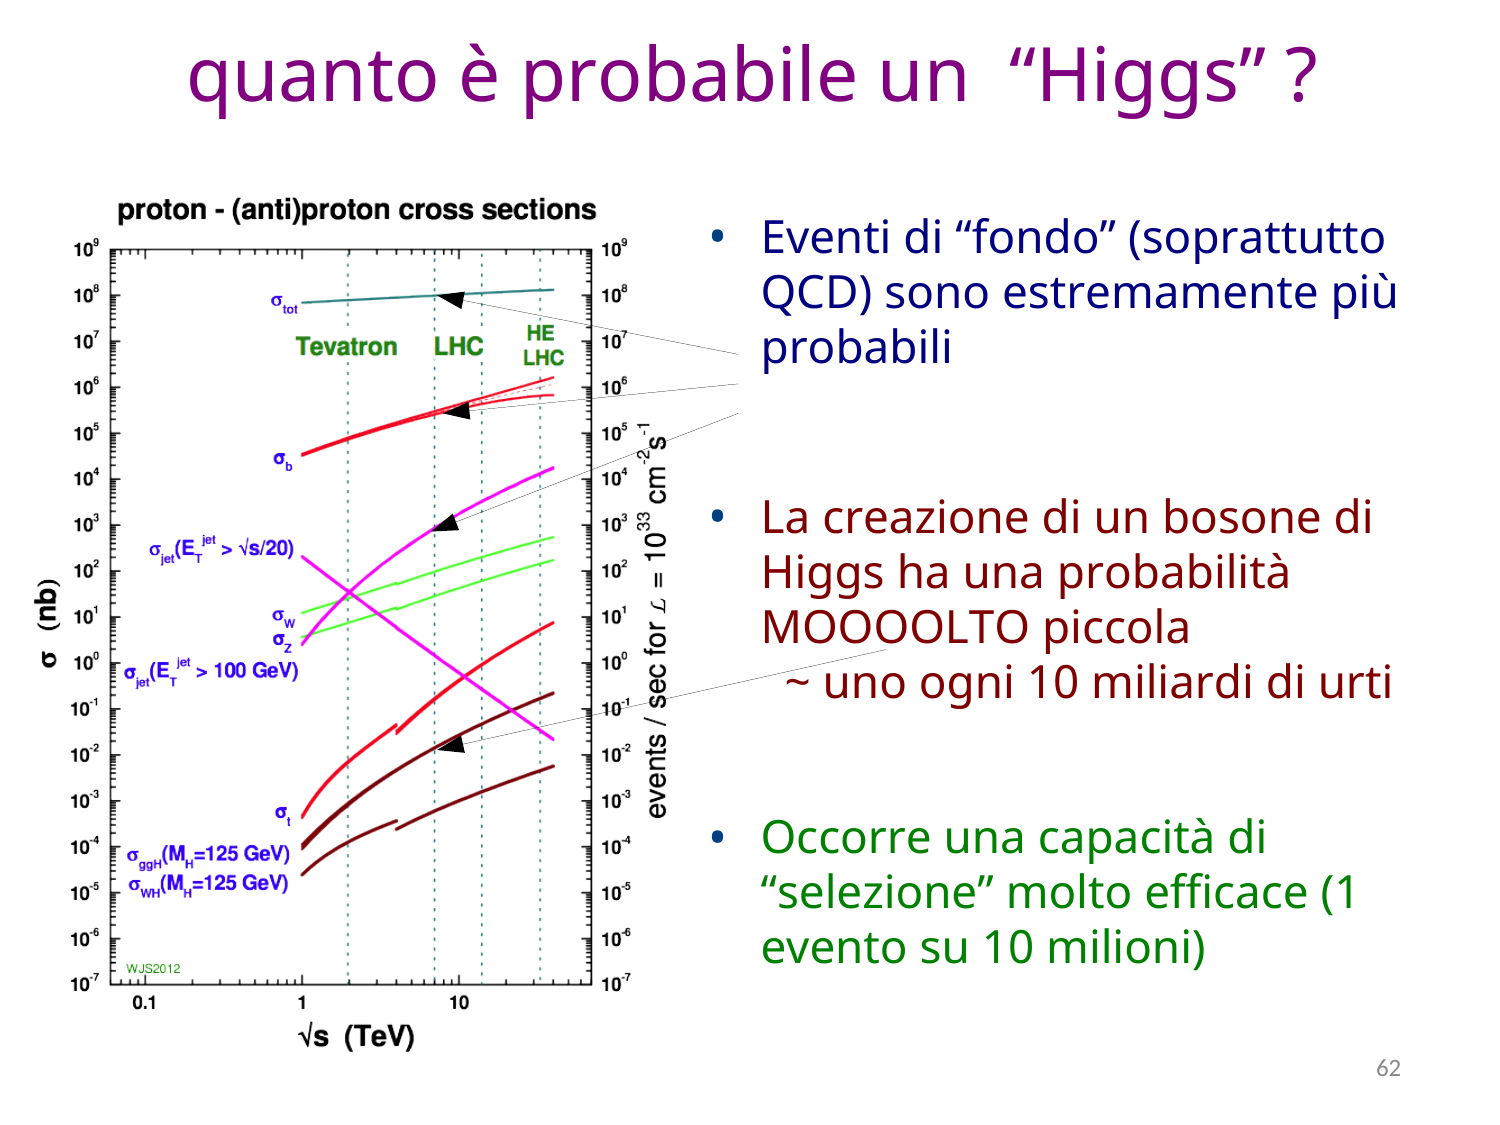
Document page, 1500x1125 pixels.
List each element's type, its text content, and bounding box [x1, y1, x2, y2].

text_box <numero> [1074, 1042, 1417, 1095]
text_box quanto è probabile un “Higgs” ? [5, 5, 1500, 138]
picture [14, 144, 682, 1090]
text_box Eventi di “fondo” (soprattutto QCD) sono estremamente più probabili La creazione di un bosone di Higgs ha una probabilità MOOOOLTO piccola ~ uno ogni 10 miliardi di urti Occorre una capacità di “selezione” molto efficace (1 evento su 10 milioni) [682, 206, 1477, 975]
